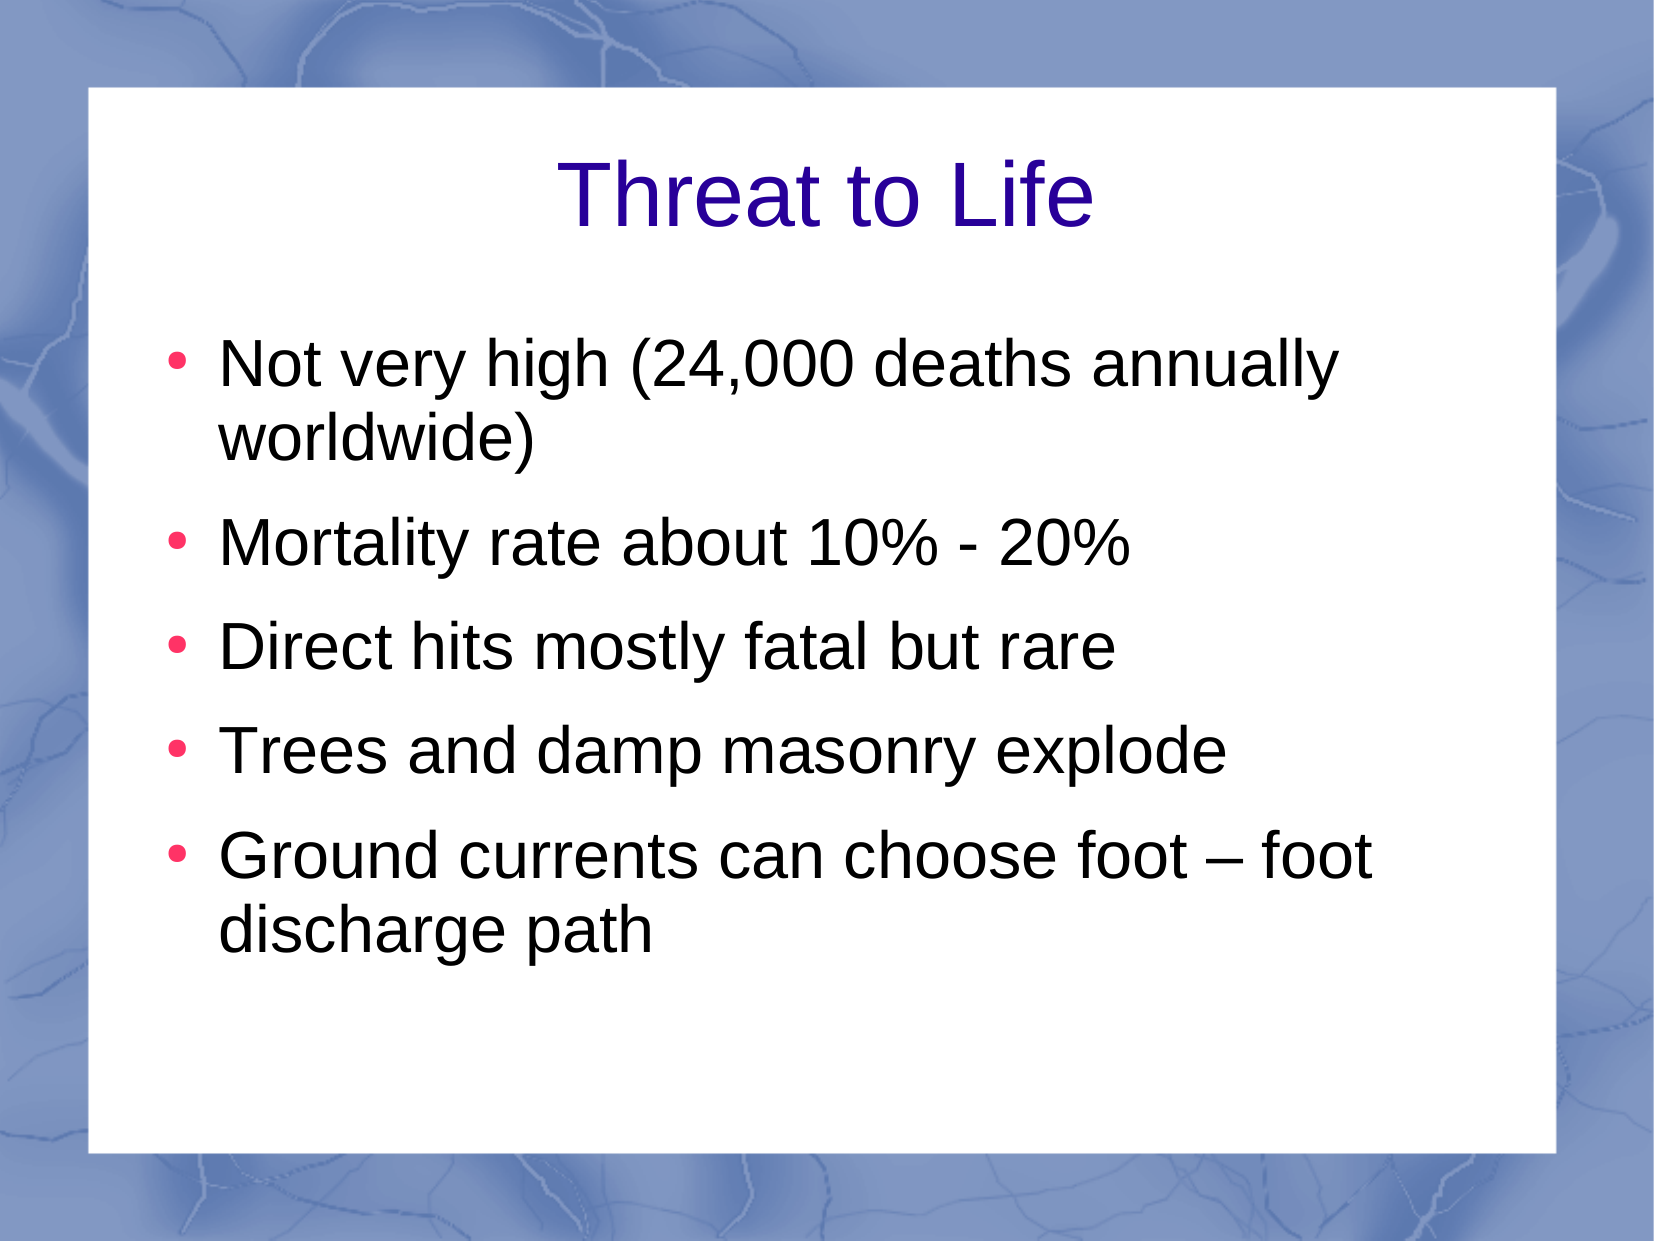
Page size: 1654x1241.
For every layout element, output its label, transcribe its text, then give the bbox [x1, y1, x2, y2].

title Threat to Life [118, 90, 1536, 298]
list Not very high (24,000 deaths annually worldwide) Mortality rate about 10% - 20% Direct hits mostly fatal but rare Trees and damp masonry explode Ground currents can choose foot – foot discharge path [147, 325, 1506, 1045]
picture [0, 0, 1654, 1241]
